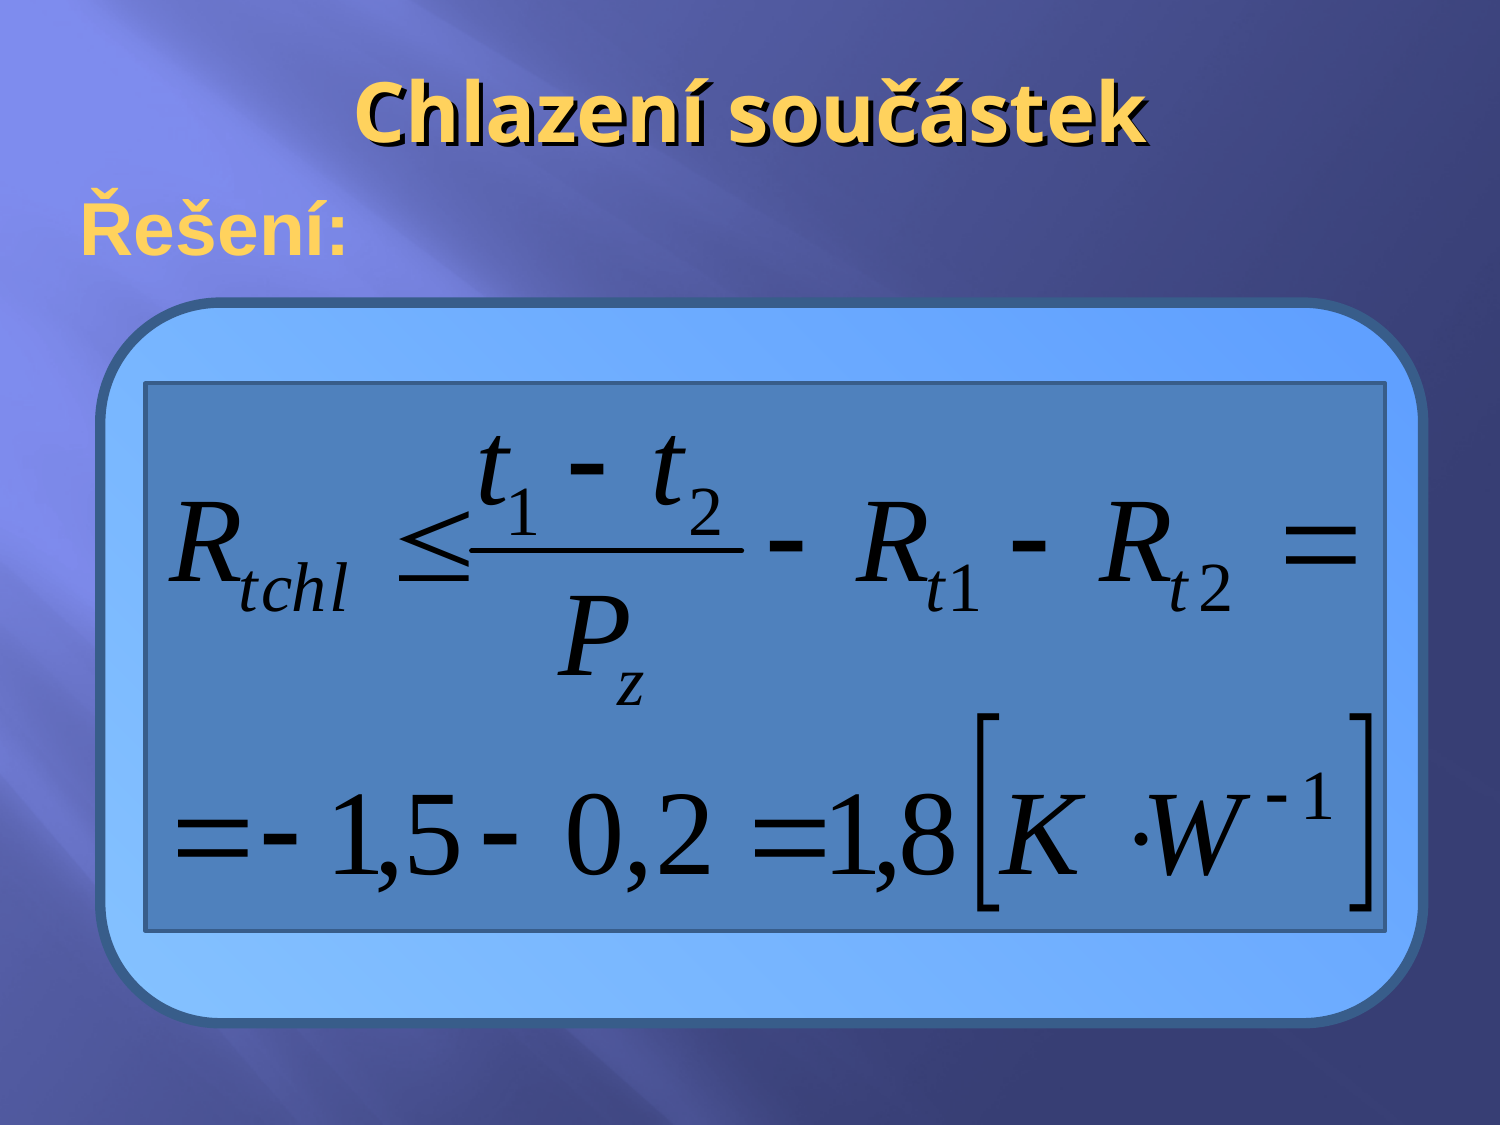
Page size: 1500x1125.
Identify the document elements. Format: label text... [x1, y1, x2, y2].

text_box Řešení: [64, 172, 443, 339]
chart [147, 385, 1383, 929]
title Chlazení součástek [75, 45, 1426, 173]
picture [0, 0, 1500, 1125]
text_box [100, 302, 1424, 1024]
